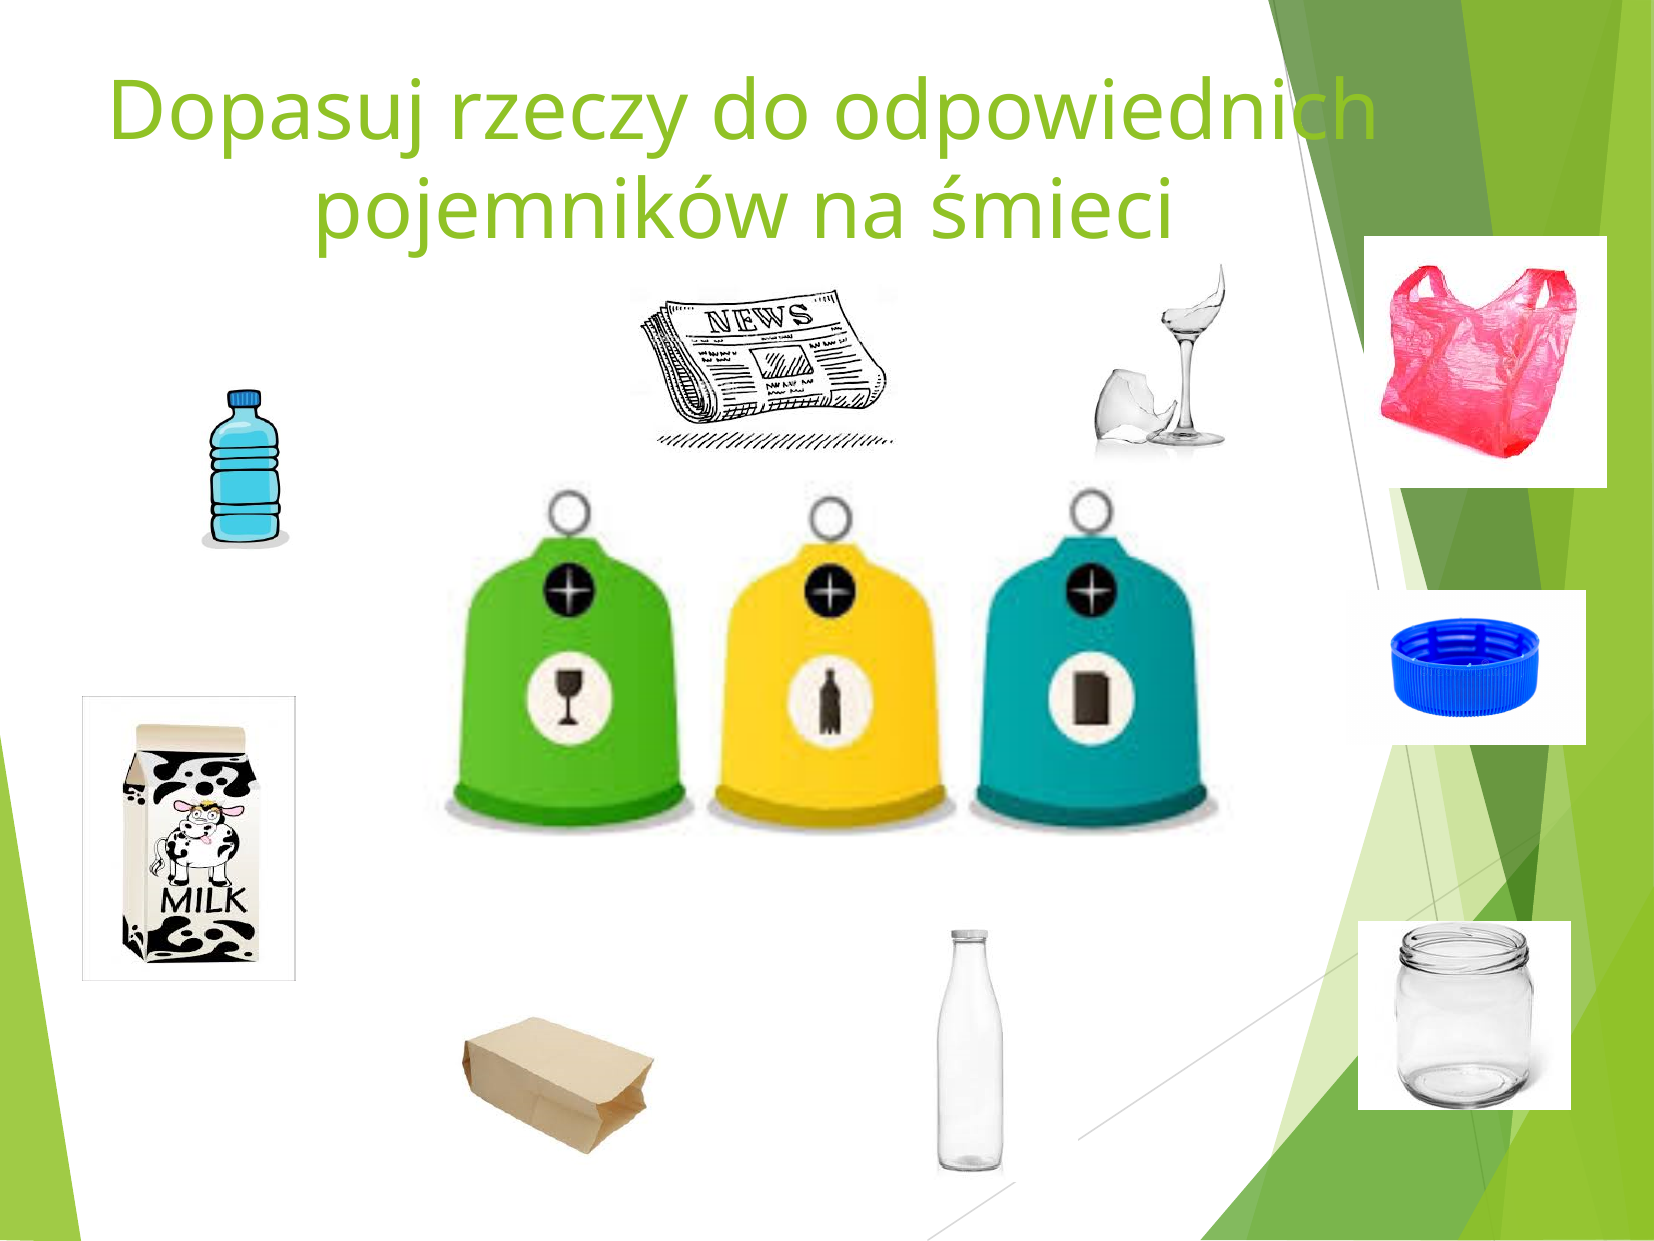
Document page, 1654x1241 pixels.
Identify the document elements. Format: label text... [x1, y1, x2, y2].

picture [1364, 236, 1607, 488]
picture [82, 696, 296, 981]
picture [401, 256, 1264, 1182]
title Dopasuj rzeczy do odpowiednich pojemników na śmieci [0, 49, 1489, 265]
picture [188, 381, 301, 556]
picture [1358, 921, 1571, 1110]
picture [448, 1001, 663, 1170]
picture [1346, 590, 1586, 745]
